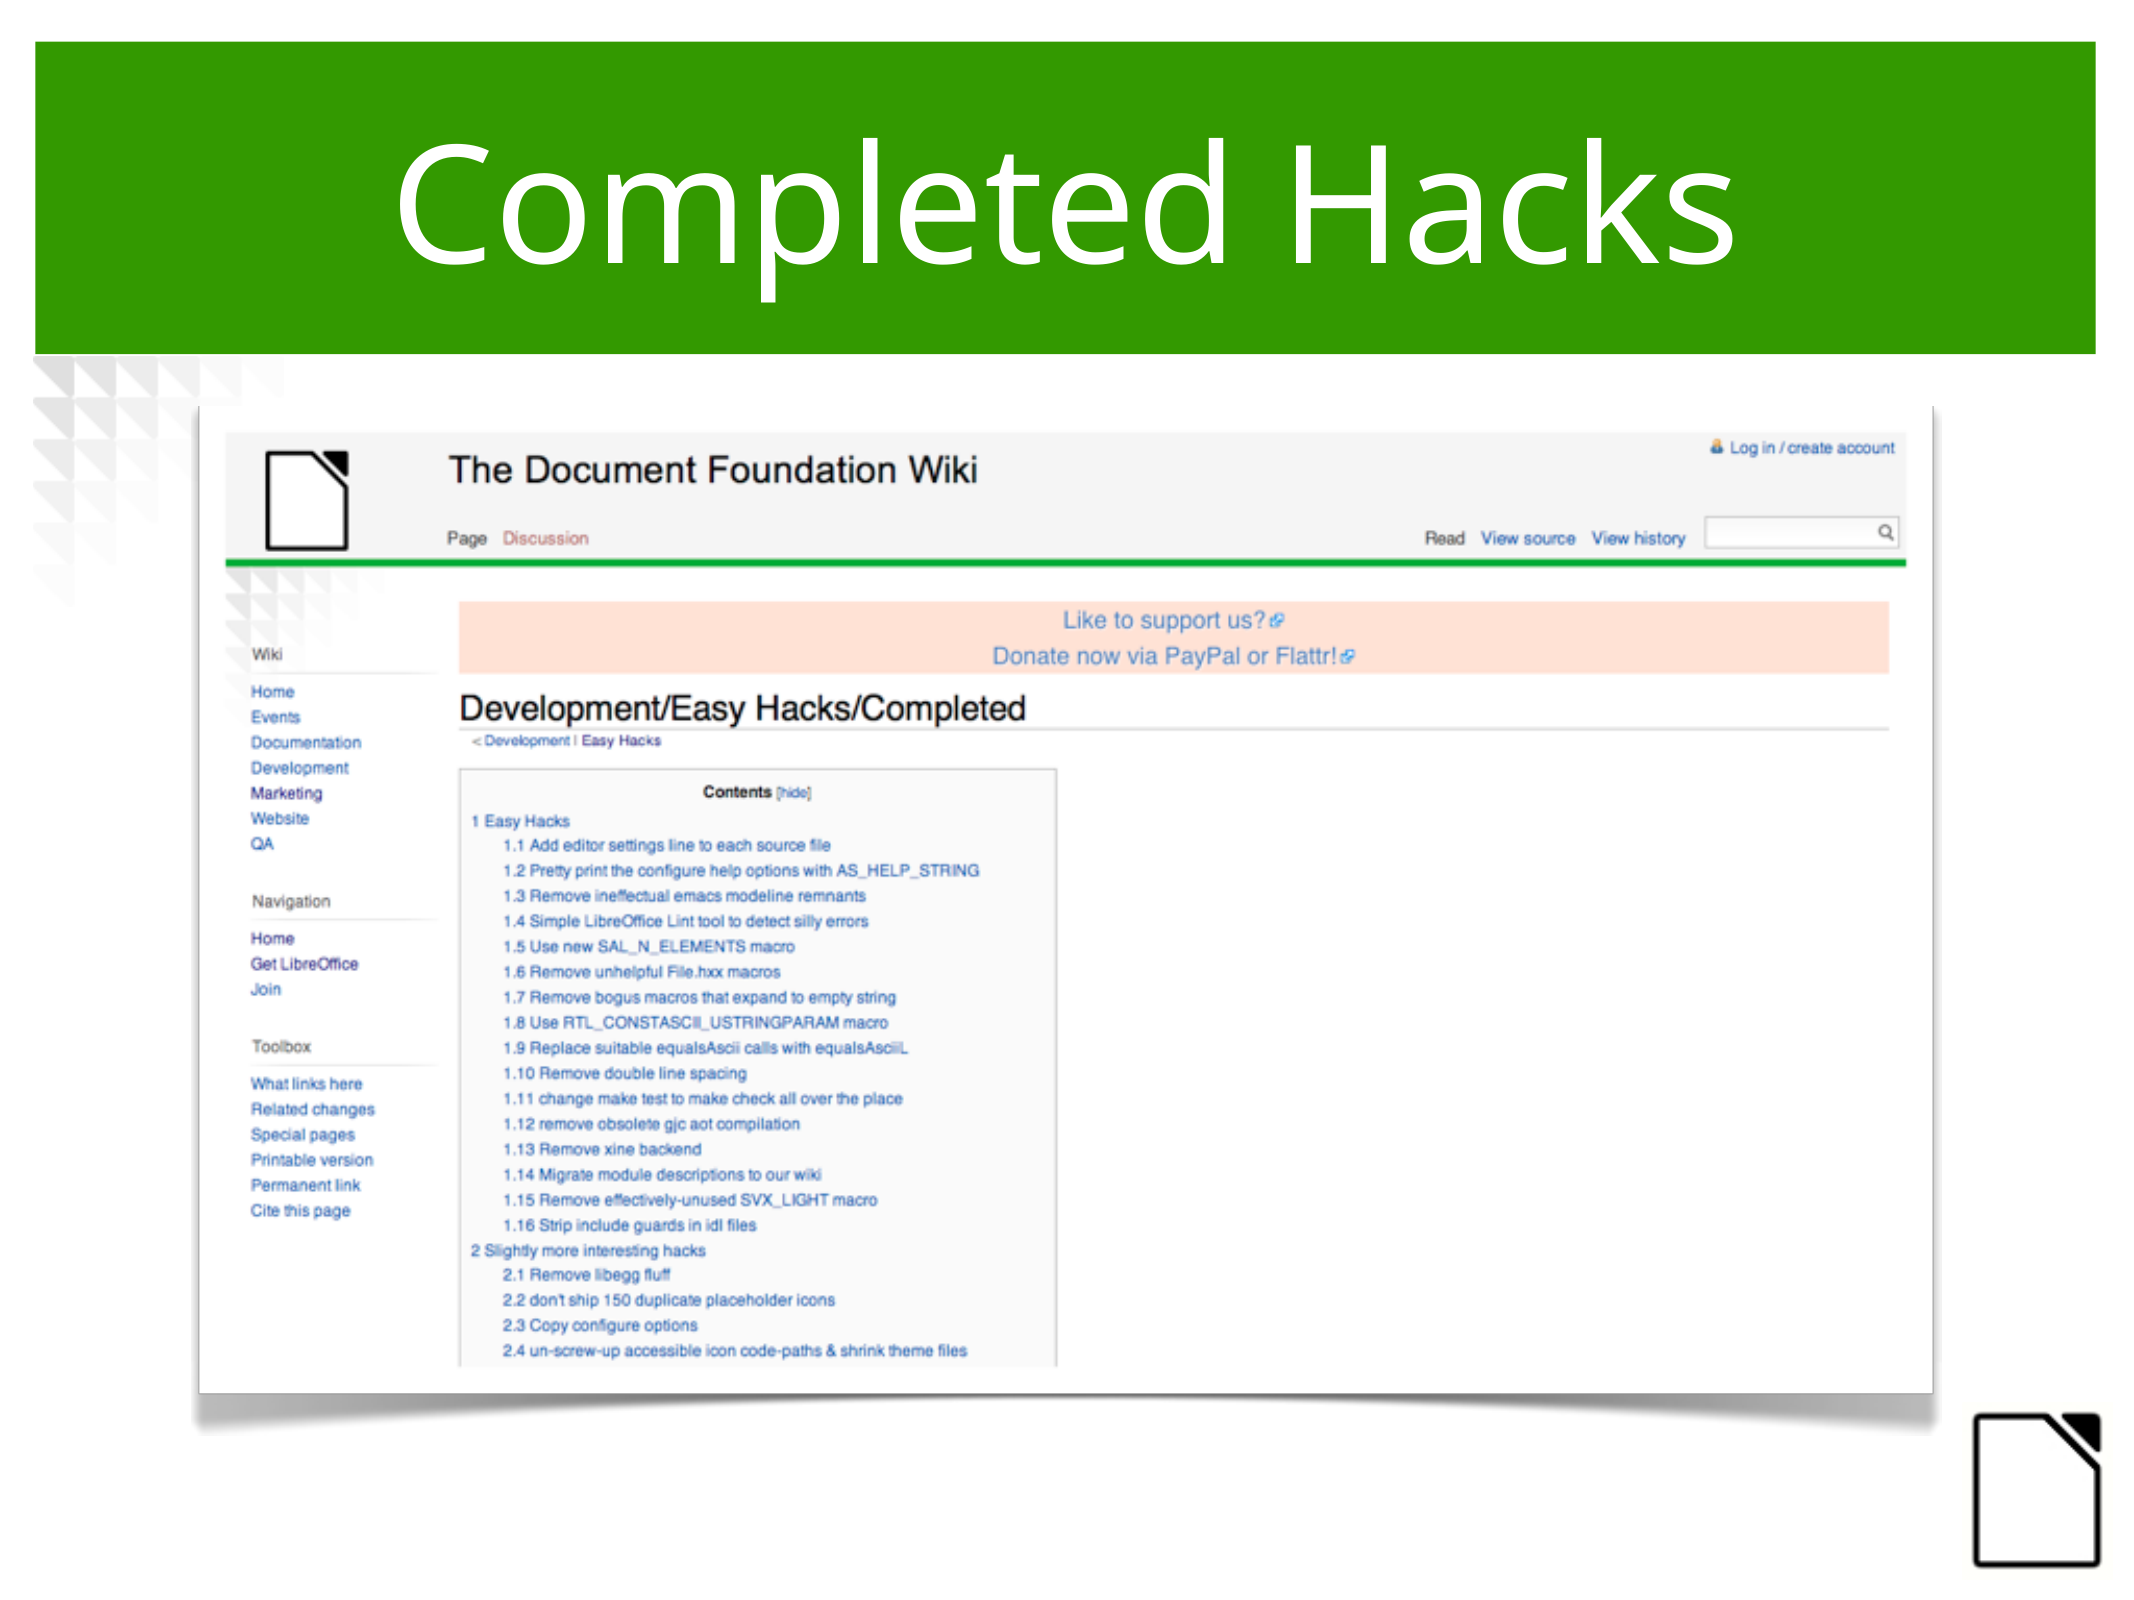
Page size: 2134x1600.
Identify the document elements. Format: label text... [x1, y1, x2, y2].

title Completed Hacks [35, 41, 2096, 355]
picture [1962, 1402, 2113, 1580]
picture [33, 356, 1942, 1436]
